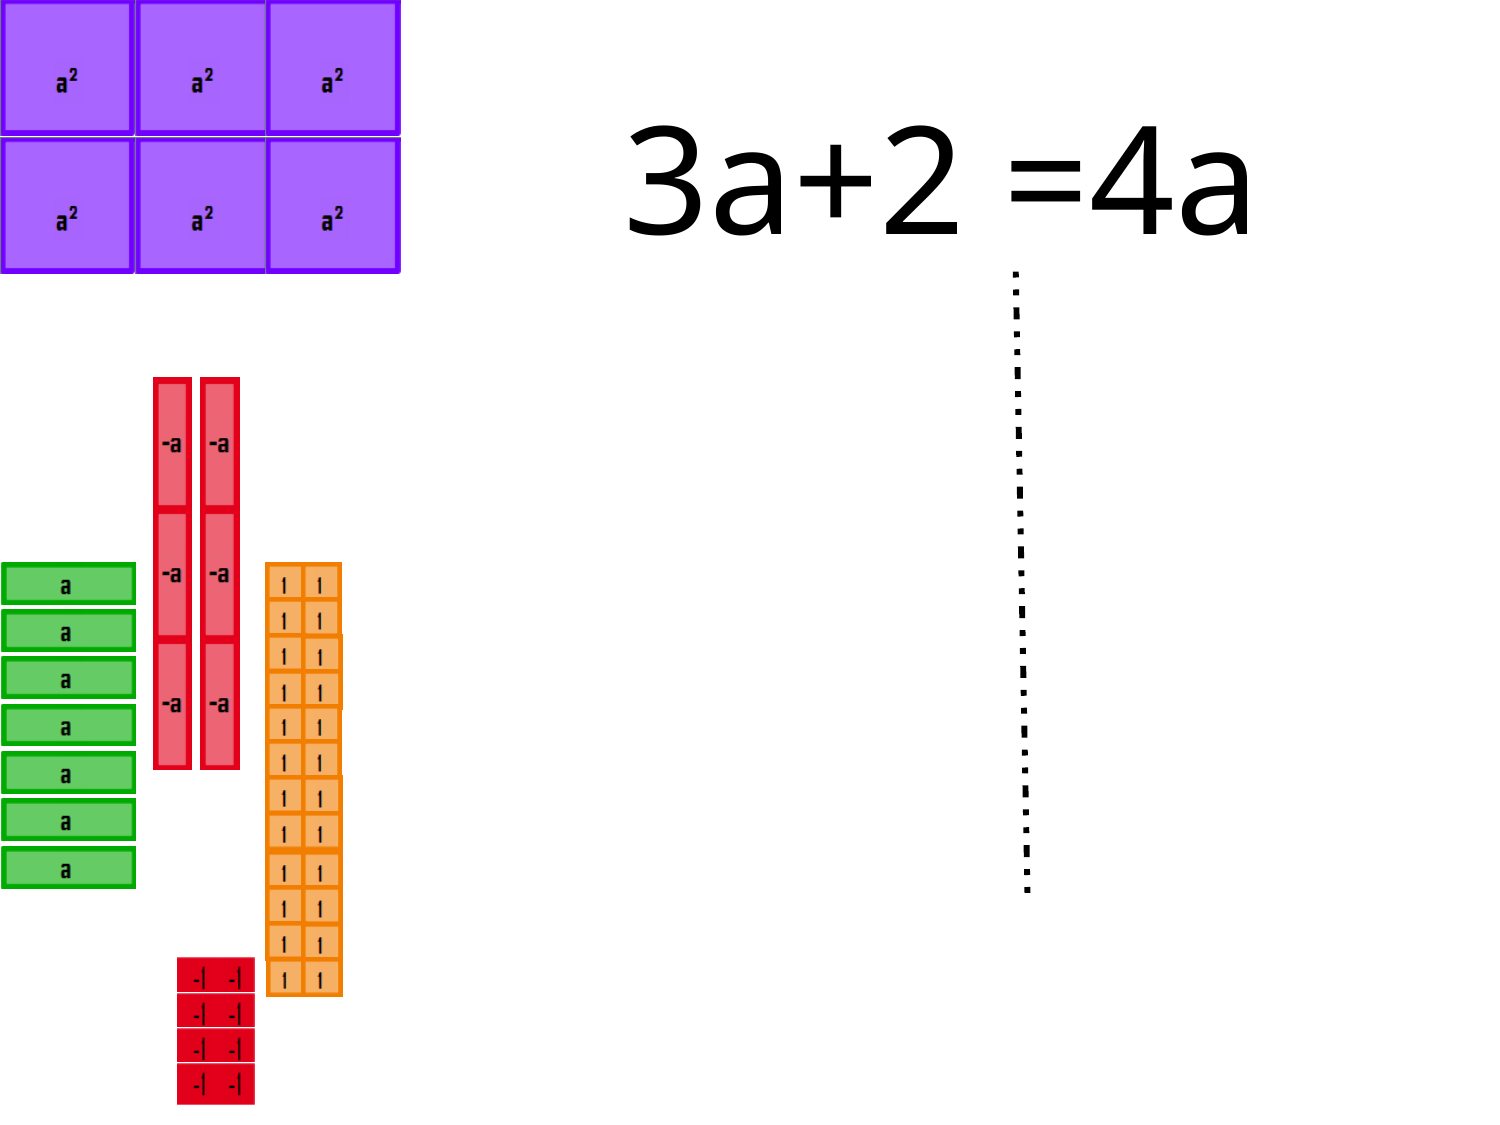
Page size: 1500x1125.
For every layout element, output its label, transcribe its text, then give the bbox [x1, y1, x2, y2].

picture [0, 656, 136, 699]
picture [153, 377, 192, 770]
picture [177, 956, 255, 1106]
picture [0, 704, 136, 747]
picture [0, 751, 136, 794]
picture [0, 137, 401, 274]
picture [0, 846, 136, 889]
picture [265, 562, 343, 998]
picture [200, 377, 240, 770]
picture [0, 609, 136, 652]
picture [0, 562, 136, 605]
picture [0, 798, 136, 841]
text_box 3a+2 =4a [608, 76, 1275, 272]
picture [0, 0, 401, 136]
